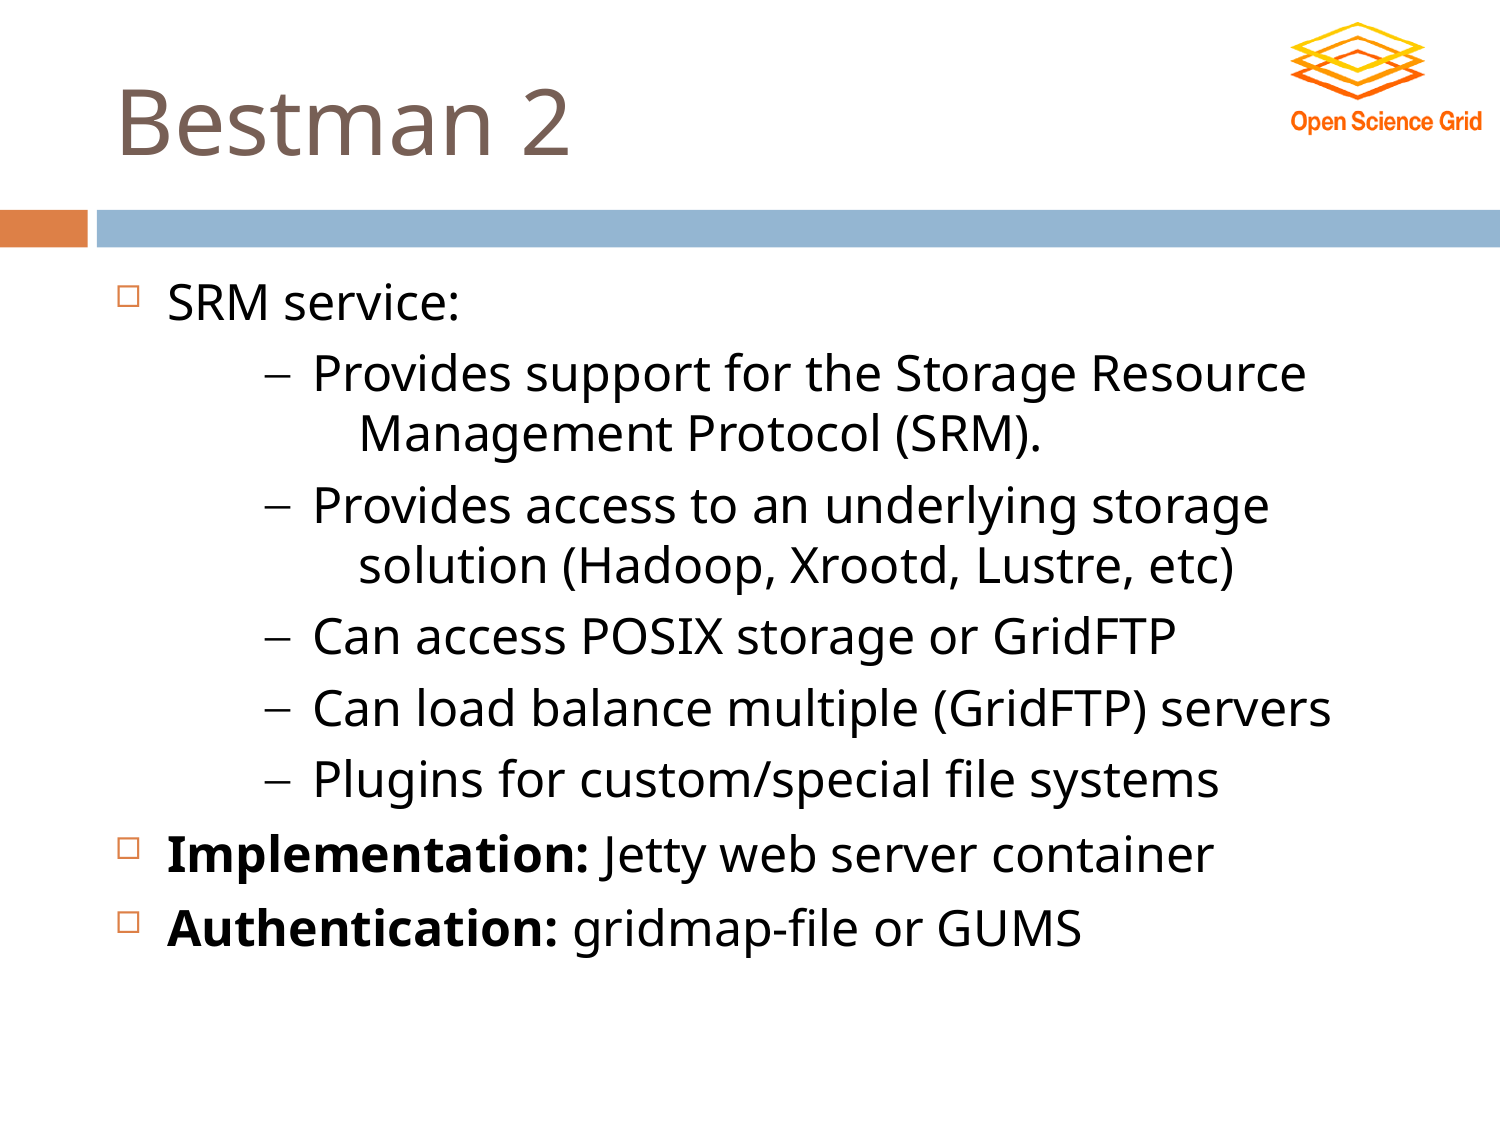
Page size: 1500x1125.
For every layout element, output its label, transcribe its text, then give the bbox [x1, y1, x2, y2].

list SRM service: Provides support for the Storage Resource Management Protocol (SRM). Provides access to an underlying storage solution (Hadoop, Xrootd, Lustre, etc) Can access POSIX storage or GridFTP Can load balance multiple (GridFTP) servers Plugins for custom/special file systems Implementation: Jetty web server container Authentication: gridmap-file or GUMS [100, 262, 1438, 1110]
picture [1438, 0, 1500, 152]
title Bestman 2 [99, 0, 1438, 245]
